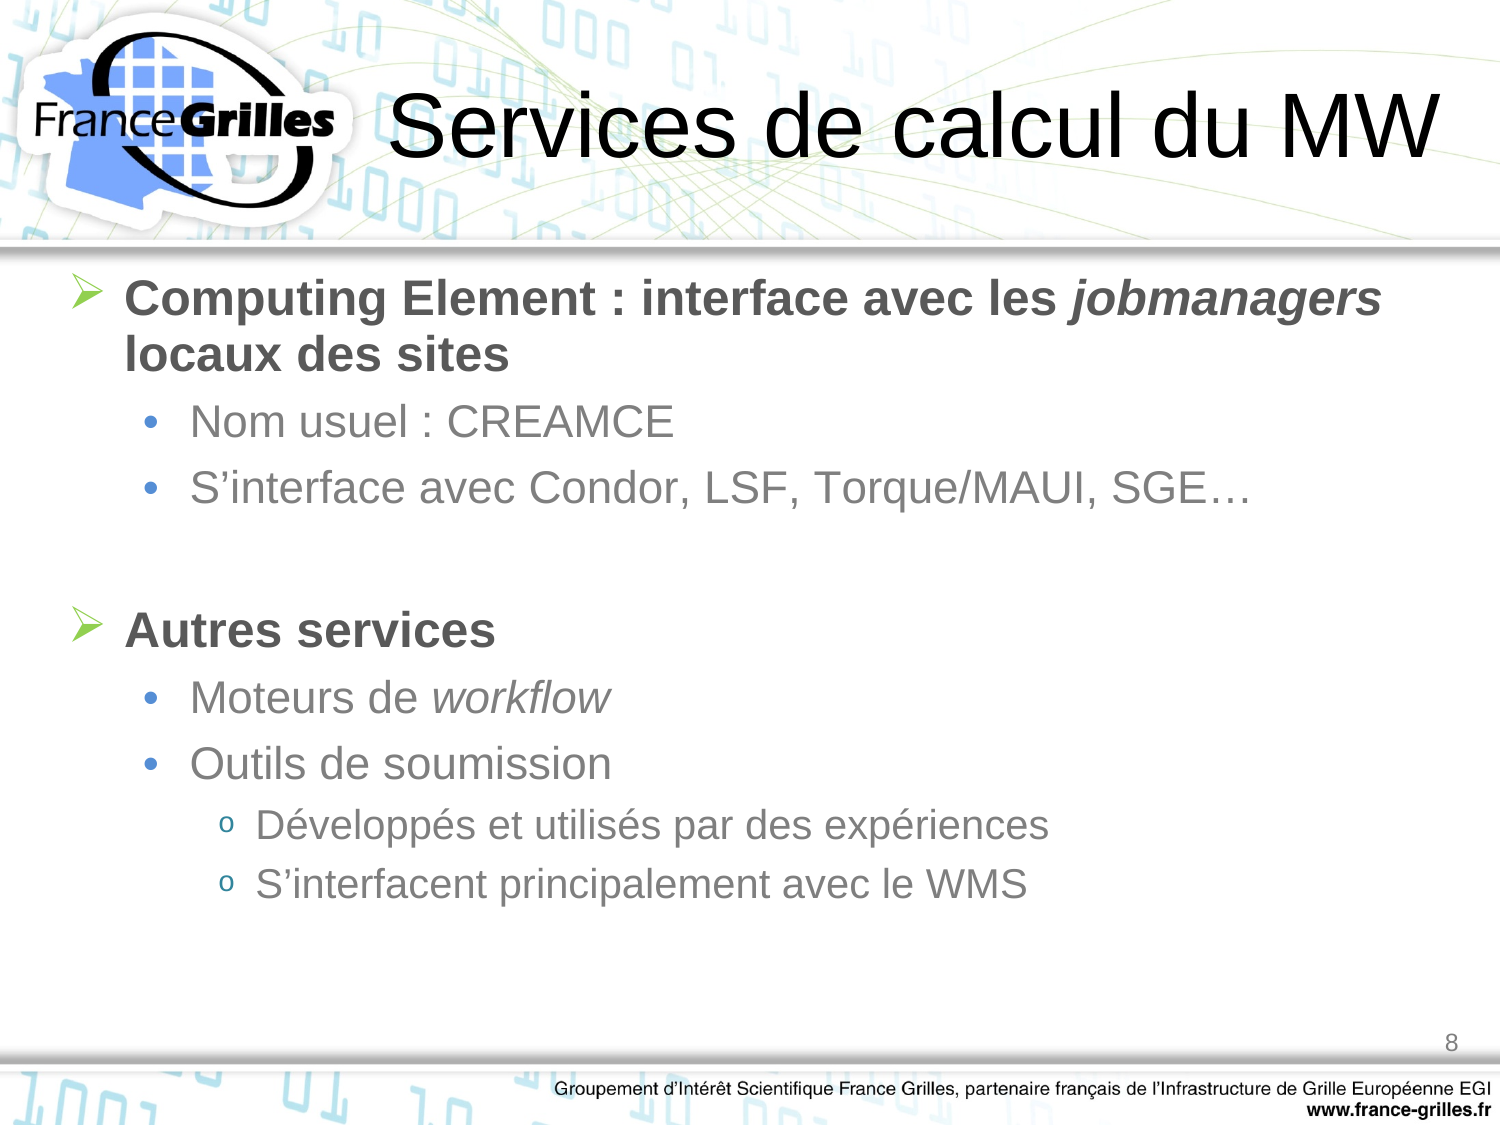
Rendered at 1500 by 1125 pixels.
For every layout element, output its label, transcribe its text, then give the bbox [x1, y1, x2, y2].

list Computing Element : interface avec les jobmanagers locaux des sites Nom usuel : CREAMCE S’interface avec Condor, LSF, Torque/MAUI, SGE… Autres services Moteurs de workflow Outils de soumission Développés et utilisés par des expériences S’interfacent principalement avec le WMS [53, 262, 1459, 1024]
picture [0, 0, 1500, 1125]
title Services de calcul du MW [372, 7, 1459, 244]
